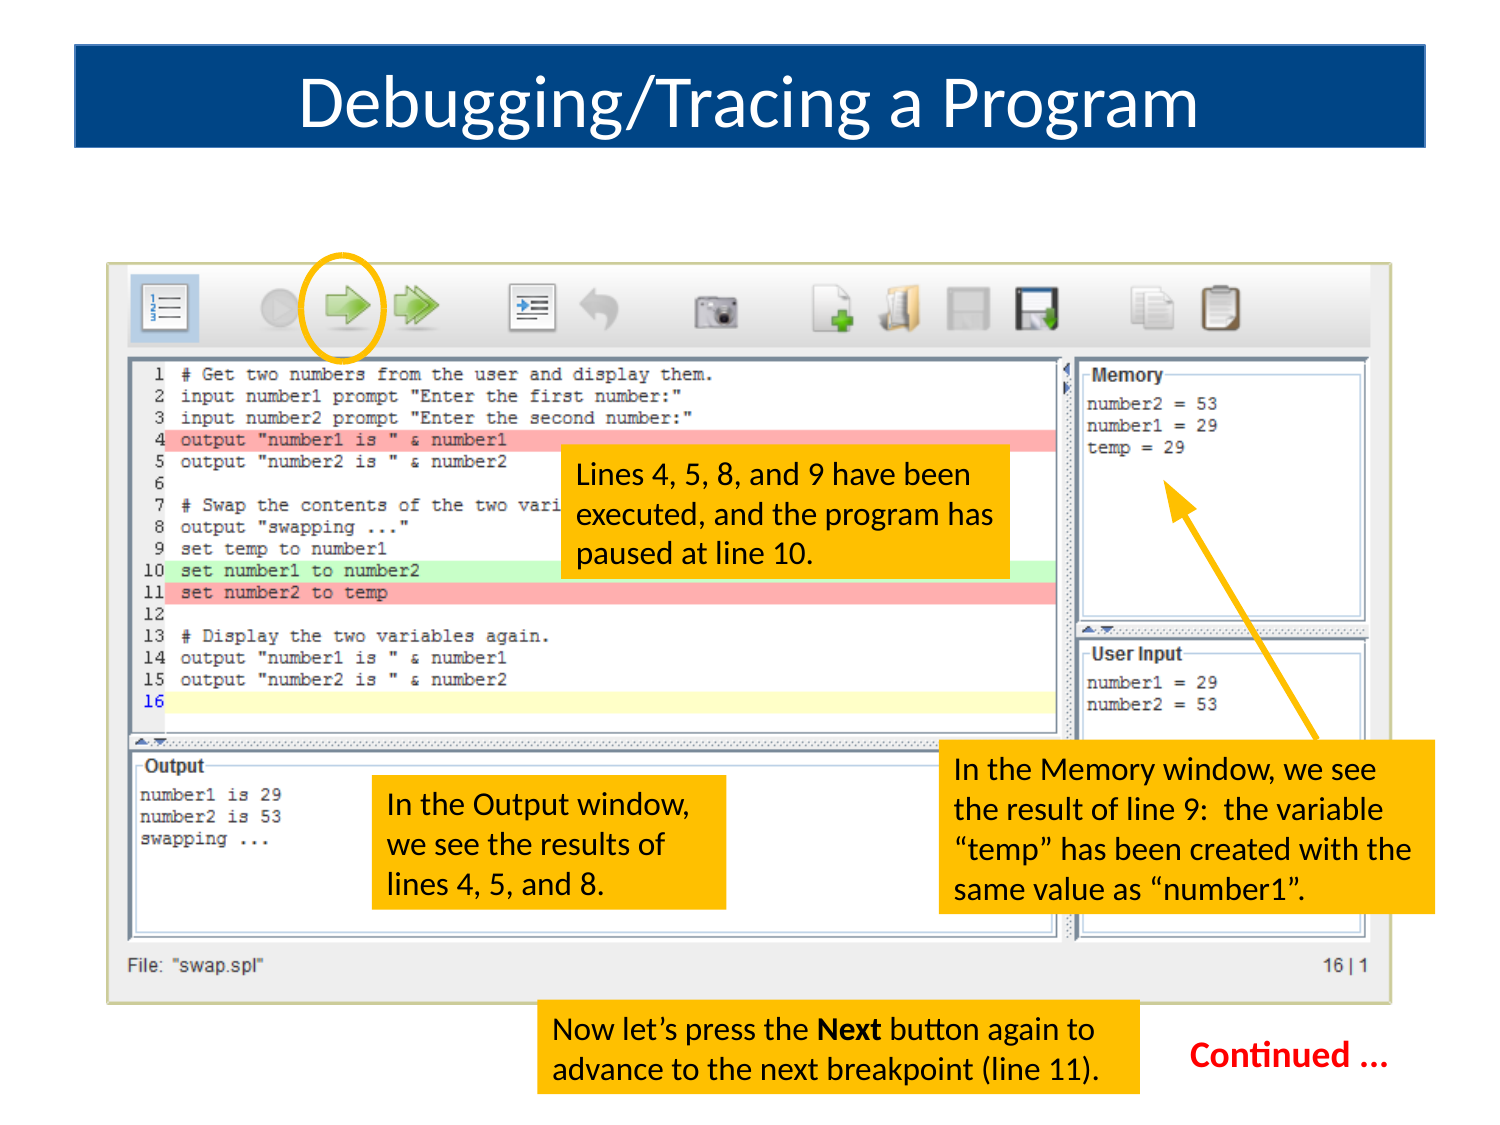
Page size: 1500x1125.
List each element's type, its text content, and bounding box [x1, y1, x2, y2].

text_box Now let’s press the Next button again to advance to the next breakpoint (line 11). [537, 999, 1140, 1095]
text_box In the Output window, we see the results of lines 4, 5, and 8. [371, 775, 727, 910]
text_box In the Memory window, we see the result of line 9: the variable “temp” has been created with the same value as “number1”. [938, 739, 1436, 915]
title Debugging/Tracing a Program [75, 45, 1425, 148]
text_box Continued ... [1175, 1023, 1435, 1083]
picture [305, 262, 380, 358]
picture [106, 262, 1394, 1005]
text_box Lines 4, 5, 8, and 9 have been executed, and the program has paused at line 10. [561, 444, 1010, 579]
